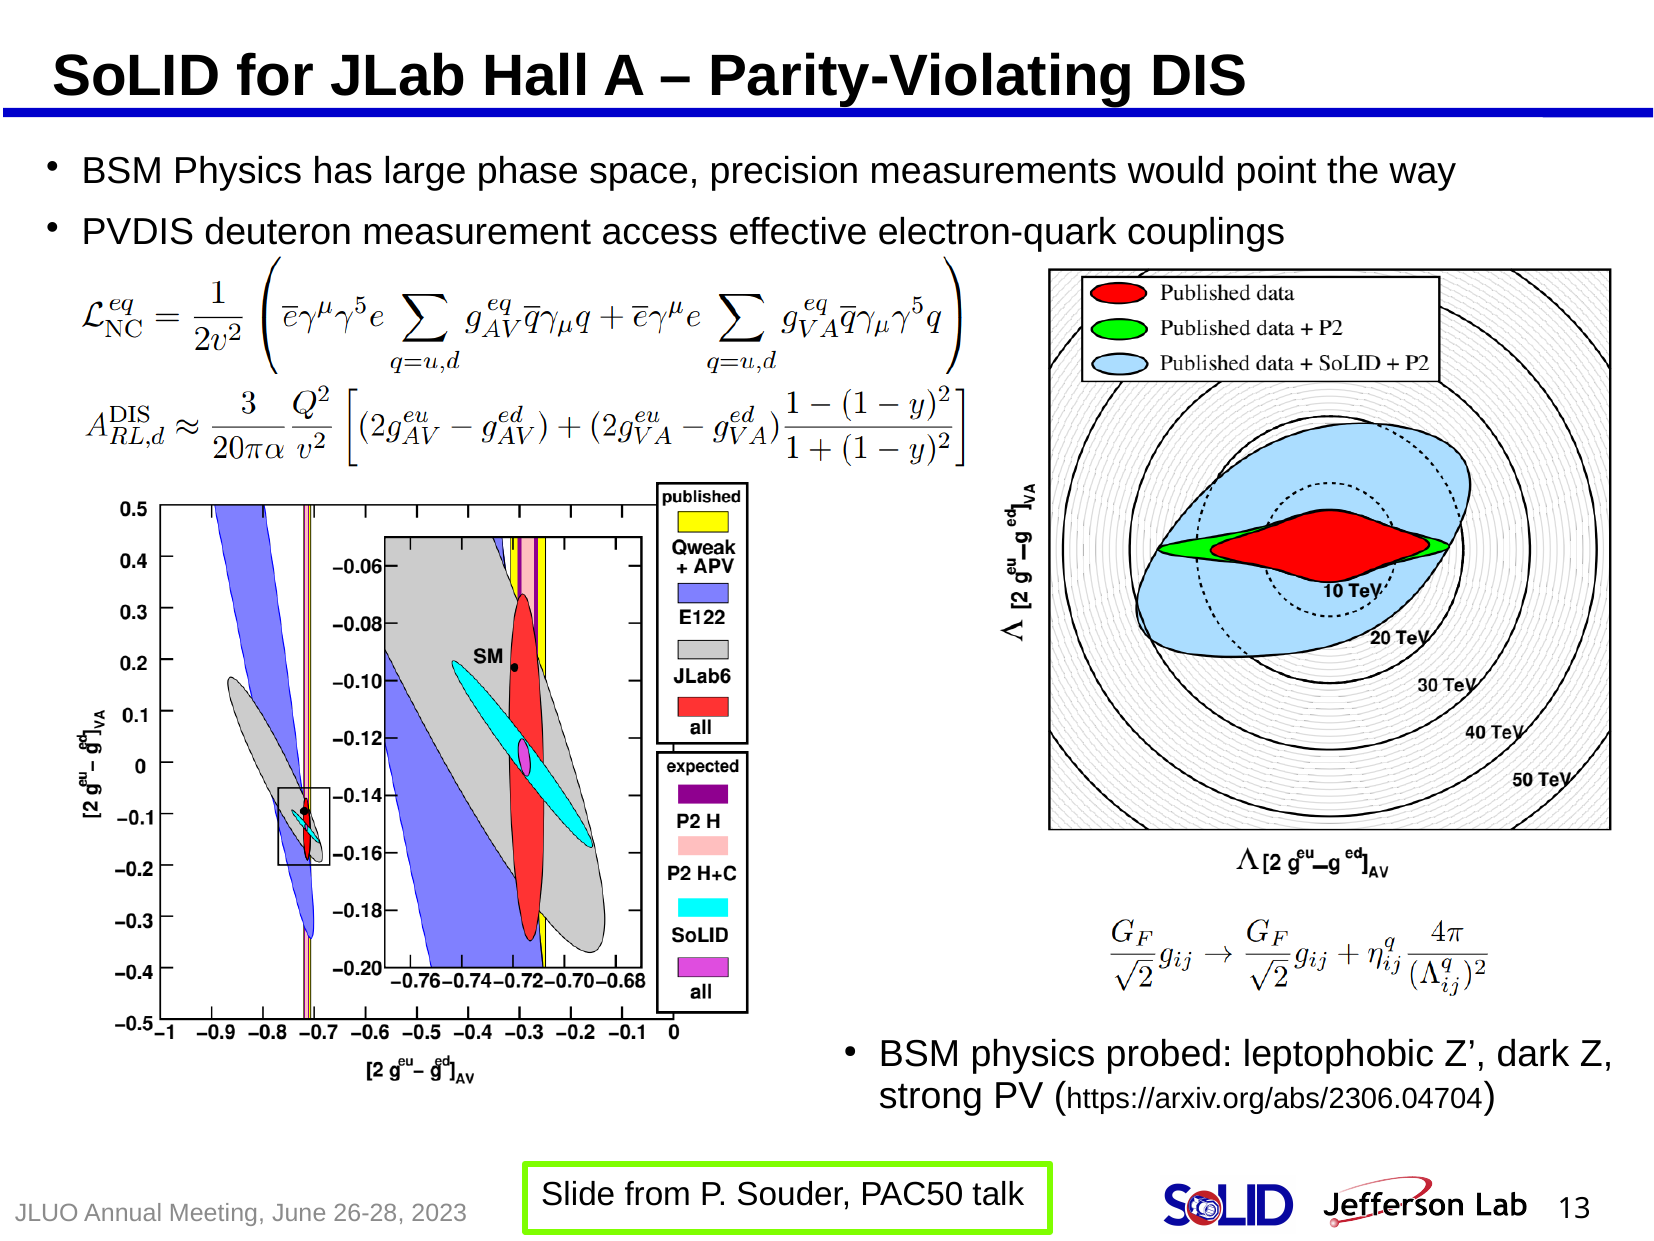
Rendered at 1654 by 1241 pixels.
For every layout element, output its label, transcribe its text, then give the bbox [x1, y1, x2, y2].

picture [1082, 899, 1501, 1013]
text_box BSM Physics has large phase space, precision measurements would point the way PVDIS deuteron measurement access effective electron-quark couplings [31, 132, 1645, 283]
text_box SoLID for JLab Hall A – Parity-Violating DIS [37, 29, 1613, 104]
picture [1160, 1175, 1296, 1234]
picture [998, 283, 1613, 878]
picture [1321, 1168, 1540, 1239]
text_box BSM physics probed: leptophobic Z’, dark Z, strong PV (https://arxiv.org/abs/2306.04704) [828, 1024, 1654, 1124]
text_box Slide from P. Souder, PAC50 talk [525, 1163, 1051, 1232]
picture [69, 248, 976, 1084]
